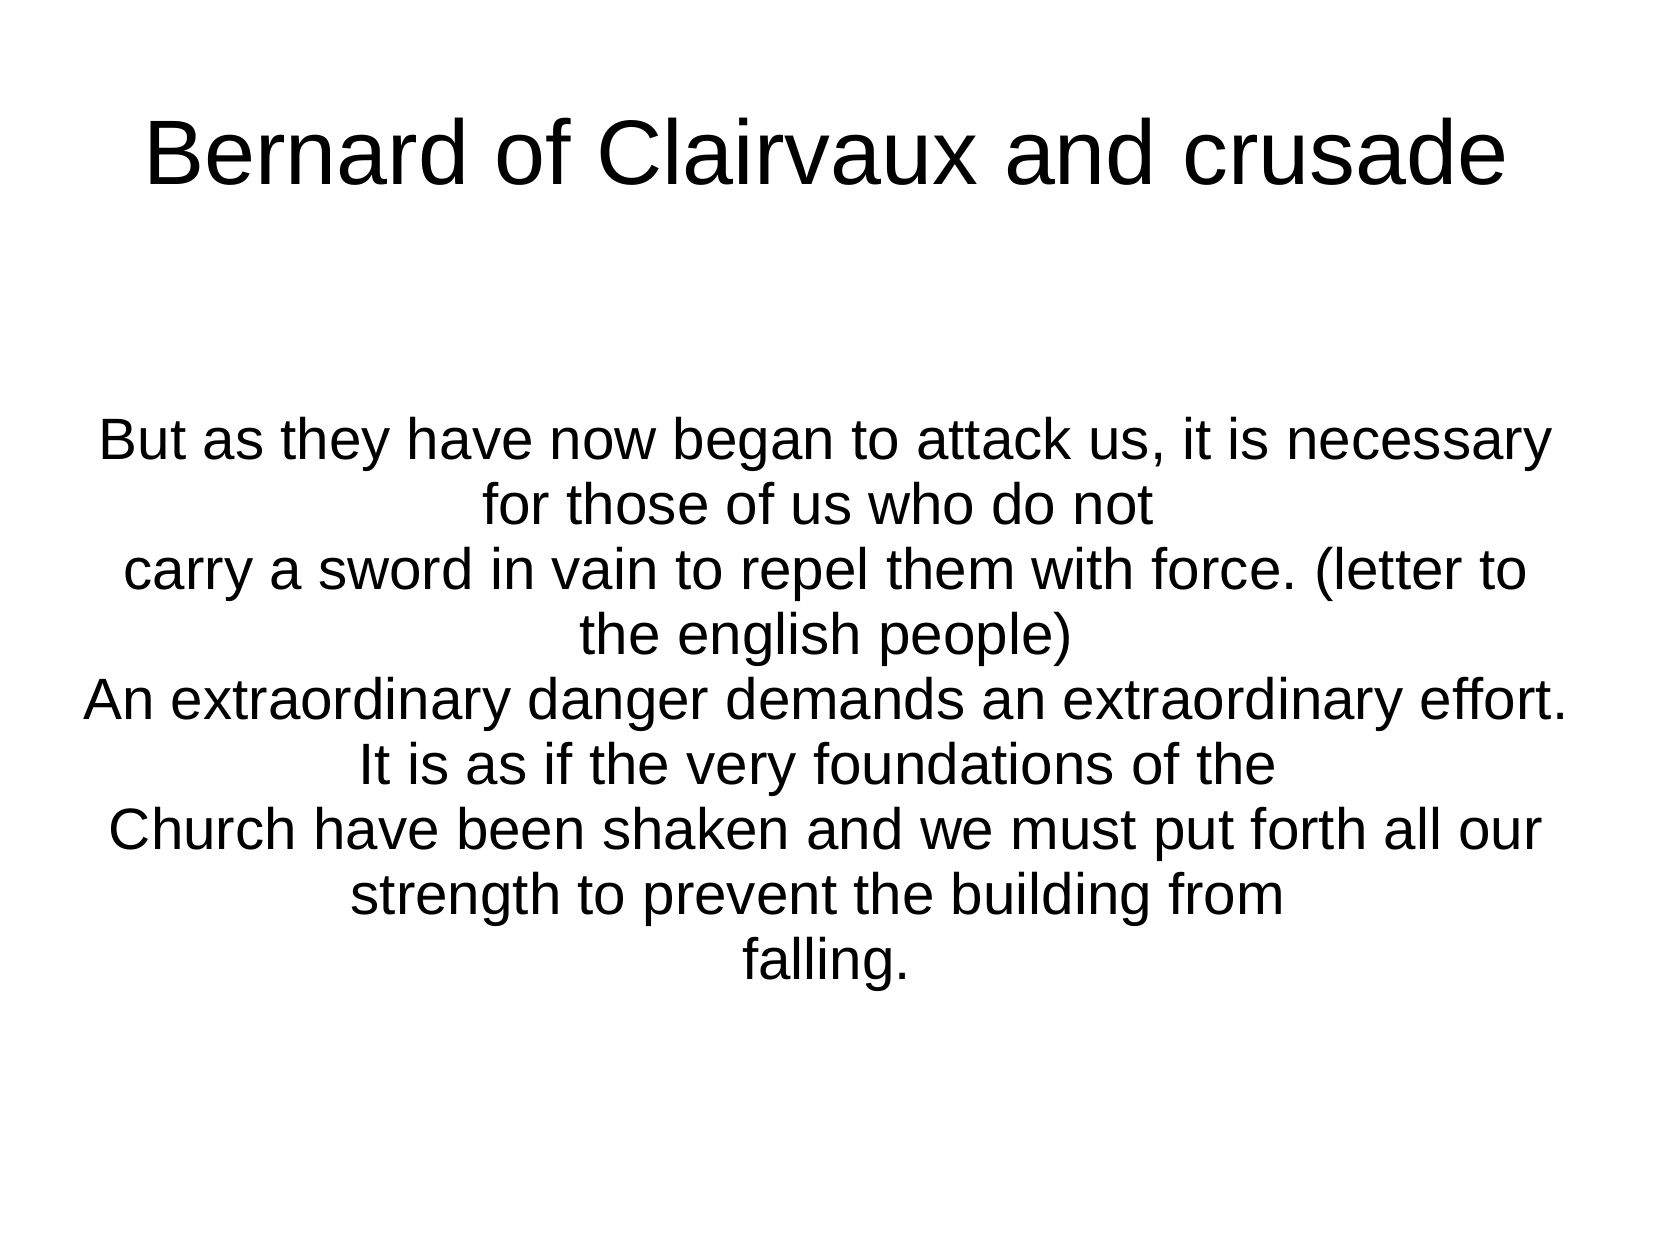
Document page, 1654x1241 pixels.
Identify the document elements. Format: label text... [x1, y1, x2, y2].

title Bernard of Clairvaux and crusade [82, 56, 1571, 250]
subtitle But as they have now began to attack us, it is necessary for those of us who do not carry a sword in vain to repel them with force. (letter to the english people) An extraordinary danger demands an extraordinary effort. It is as if the very foundations of the Church have been shaken and we must put forth all our strength to prevent the building from falling. [82, 297, 1571, 1102]
